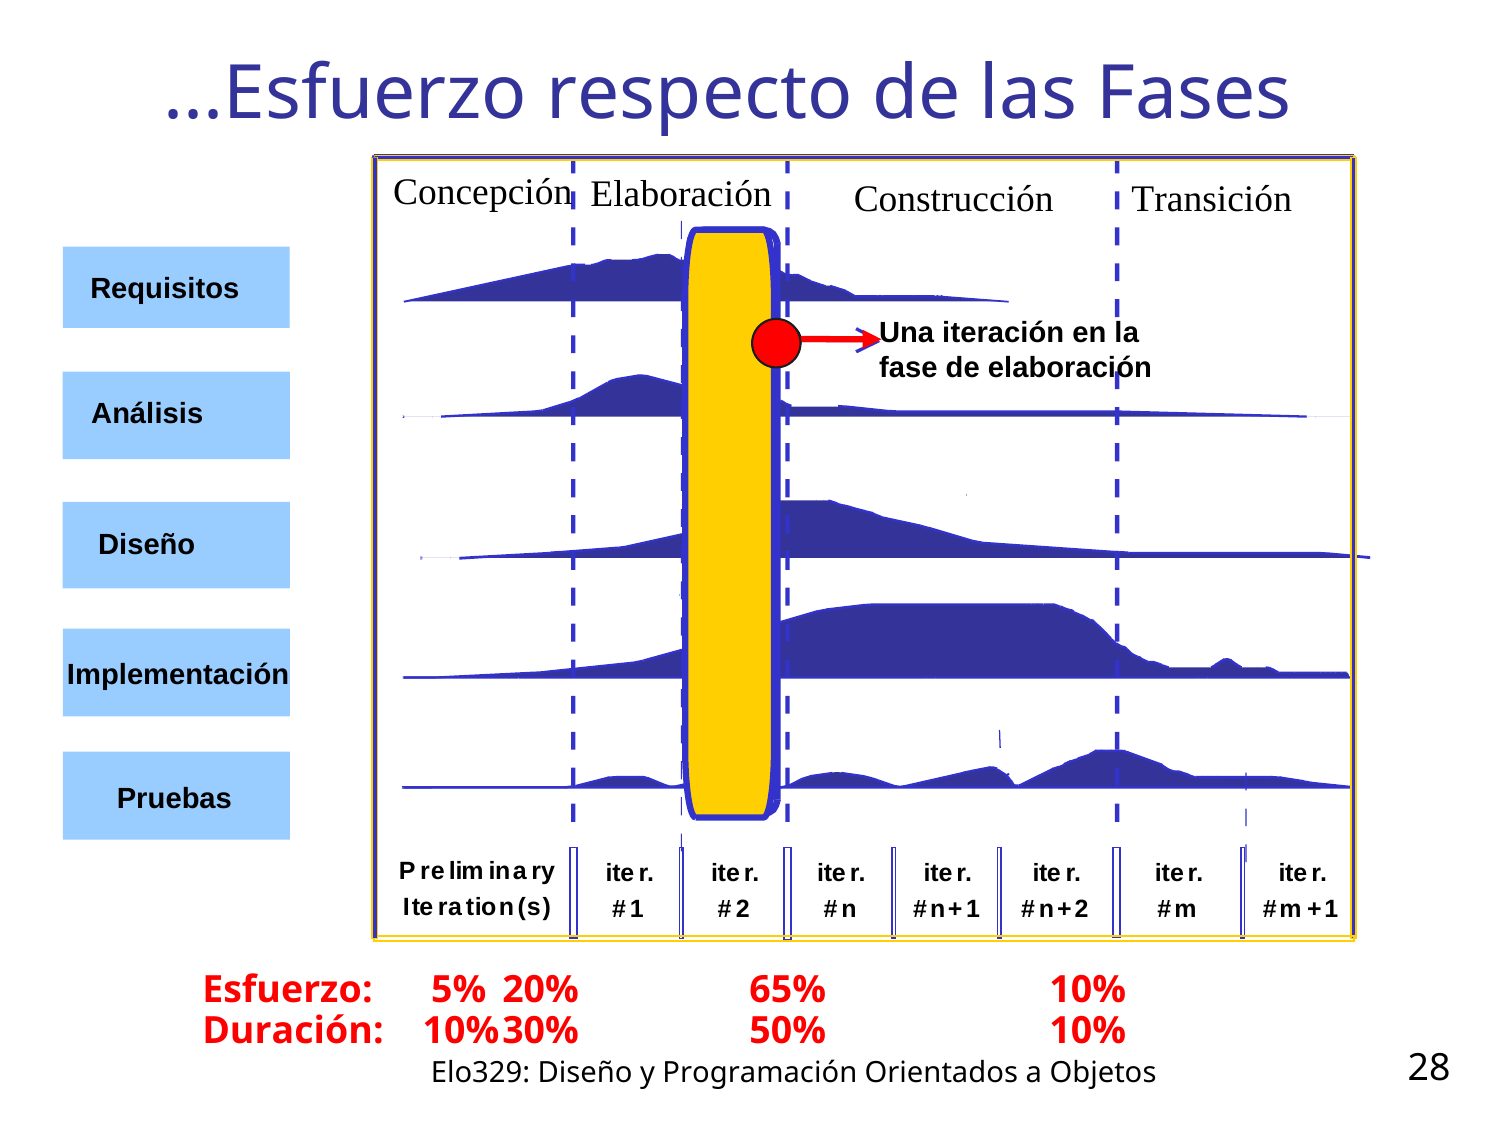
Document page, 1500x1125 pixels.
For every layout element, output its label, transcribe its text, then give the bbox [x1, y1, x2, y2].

text_box n [495, 857, 511, 885]
text_box [1114, 164, 1120, 174]
title ...Esfuerzo respecto de las Fases [163, 15, 1443, 164]
text_box [855, 327, 862, 334]
text_box . [965, 860, 973, 888]
text_box r [1187, 860, 1196, 888]
text_box [855, 342, 879, 354]
text_box o [481, 893, 497, 921]
text_box [372, 164, 378, 939]
text_box P [398, 857, 416, 885]
text_box )‏ [542, 893, 552, 921]
text_box r [956, 860, 965, 888]
text_box Elaboración [575, 168, 825, 229]
text_box i [605, 860, 612, 888]
text_box t [717, 859, 725, 868]
text_box y [541, 857, 556, 885]
text_box t [465, 893, 474, 921]
text_box e [725, 859, 741, 887]
text_box r [531, 857, 541, 885]
text_box + [947, 895, 963, 923]
text_box [1114, 299, 1120, 313]
text_box Esfuerzo: 5% 20% 65% 10% Duración: 10% 30% 50% 10% [187, 980, 1397, 1056]
text_box t [717, 870, 725, 887]
text_box [62, 751, 290, 840]
text_box t [930, 870, 938, 888]
text_box t [411, 893, 419, 902]
text_box 2 [1074, 895, 1089, 923]
text_box i [1278, 860, 1285, 888]
text_box e [1046, 860, 1061, 888]
text_box [571, 623, 576, 642]
text_box r [1311, 860, 1319, 888]
text_box . [858, 860, 866, 888]
text_box t [1039, 860, 1046, 868]
text_box I [402, 893, 411, 921]
text_box [62, 246, 290, 328]
text_box r [1065, 860, 1074, 888]
text_box i [488, 857, 495, 885]
text_box # [913, 895, 928, 923]
text_box i [817, 860, 823, 888]
text_box 1 [629, 895, 644, 923]
text_box + [1307, 895, 1322, 923]
text_box Pruebas [116, 779, 233, 815]
text_box . [647, 860, 655, 888]
text_box s [526, 893, 541, 921]
text_box [571, 443, 576, 462]
text_box a [448, 893, 463, 921]
text_box [571, 479, 576, 498]
text_box m [461, 857, 484, 885]
text_box + [1057, 895, 1072, 923]
text_box t [411, 904, 419, 921]
text_box 1 [1324, 895, 1339, 923]
text_box [785, 803, 790, 822]
text_box m [1279, 895, 1302, 923]
text_box Una iteración en la fase de elaboración [879, 313, 1153, 384]
text_box t [612, 860, 620, 868]
text_box r [743, 859, 752, 887]
text_box # [823, 895, 838, 923]
text_box )‏ [542, 898, 546, 919]
text_box [1114, 803, 1120, 822]
text_box i [455, 857, 461, 885]
text_box e [1170, 860, 1185, 888]
text_box r [638, 860, 647, 888]
text_box . [752, 859, 760, 887]
text_box [62, 371, 290, 460]
text_box e [620, 860, 635, 888]
text_box [571, 803, 576, 822]
text_box i [474, 893, 481, 921]
text_box t [612, 870, 620, 888]
text_box # [1021, 895, 1036, 923]
text_box a [512, 857, 528, 885]
text_box [785, 371, 790, 390]
text_box ( [517, 893, 526, 921]
text_box t [1285, 860, 1293, 868]
text_box . [1196, 860, 1204, 888]
text_box [62, 628, 290, 717]
text_box r [437, 893, 448, 921]
text_box n [841, 895, 857, 923]
text_box [571, 515, 576, 534]
text_box [571, 335, 576, 354]
text_box m [1174, 895, 1197, 923]
text_box # [717, 895, 732, 923]
text_box i [1154, 860, 1161, 888]
text_box l [448, 857, 455, 885]
text_box [571, 371, 576, 390]
text_box e [1293, 860, 1308, 888]
text_box 2 [735, 895, 751, 923]
text_box Análisis [91, 393, 204, 429]
text_box [401, 164, 1372, 939]
text_box . [1319, 860, 1328, 888]
text_box Construcción [838, 173, 1075, 234]
text_box t [930, 860, 938, 868]
text_box r [849, 860, 858, 888]
text_box Concepción [378, 167, 614, 228]
text_box e [419, 893, 434, 921]
text_box t [1039, 870, 1046, 888]
text_box e [938, 860, 953, 888]
text_box t [1161, 860, 1170, 888]
text_box n [930, 895, 946, 923]
text_box n [1038, 895, 1055, 923]
text_box [785, 229, 790, 246]
text_box i [1032, 860, 1039, 888]
text_box Transición [1116, 173, 1353, 234]
text_box # [612, 895, 627, 923]
text_box t [823, 860, 831, 868]
text_box i [711, 859, 717, 887]
text_box e [430, 857, 446, 885]
text_box Requisitos [90, 268, 240, 304]
text_box e [831, 860, 847, 888]
text_box [571, 695, 576, 714]
text_box t [1285, 870, 1293, 888]
text_box [1114, 263, 1120, 282]
text_box Diseño [98, 525, 196, 561]
text_box Implementación [66, 655, 290, 691]
text_box r [420, 857, 430, 885]
text_box [571, 228, 576, 246]
text_box [571, 587, 576, 606]
text_box [62, 501, 290, 589]
text_box . [1074, 860, 1082, 888]
text_box n [498, 893, 515, 921]
text_box [571, 731, 576, 750]
text_box t [823, 870, 831, 888]
text_box 1 [966, 895, 981, 923]
text_box [1114, 227, 1120, 246]
text_box i [923, 860, 930, 888]
text_box # [1262, 895, 1278, 923]
text_box # [1157, 895, 1172, 923]
